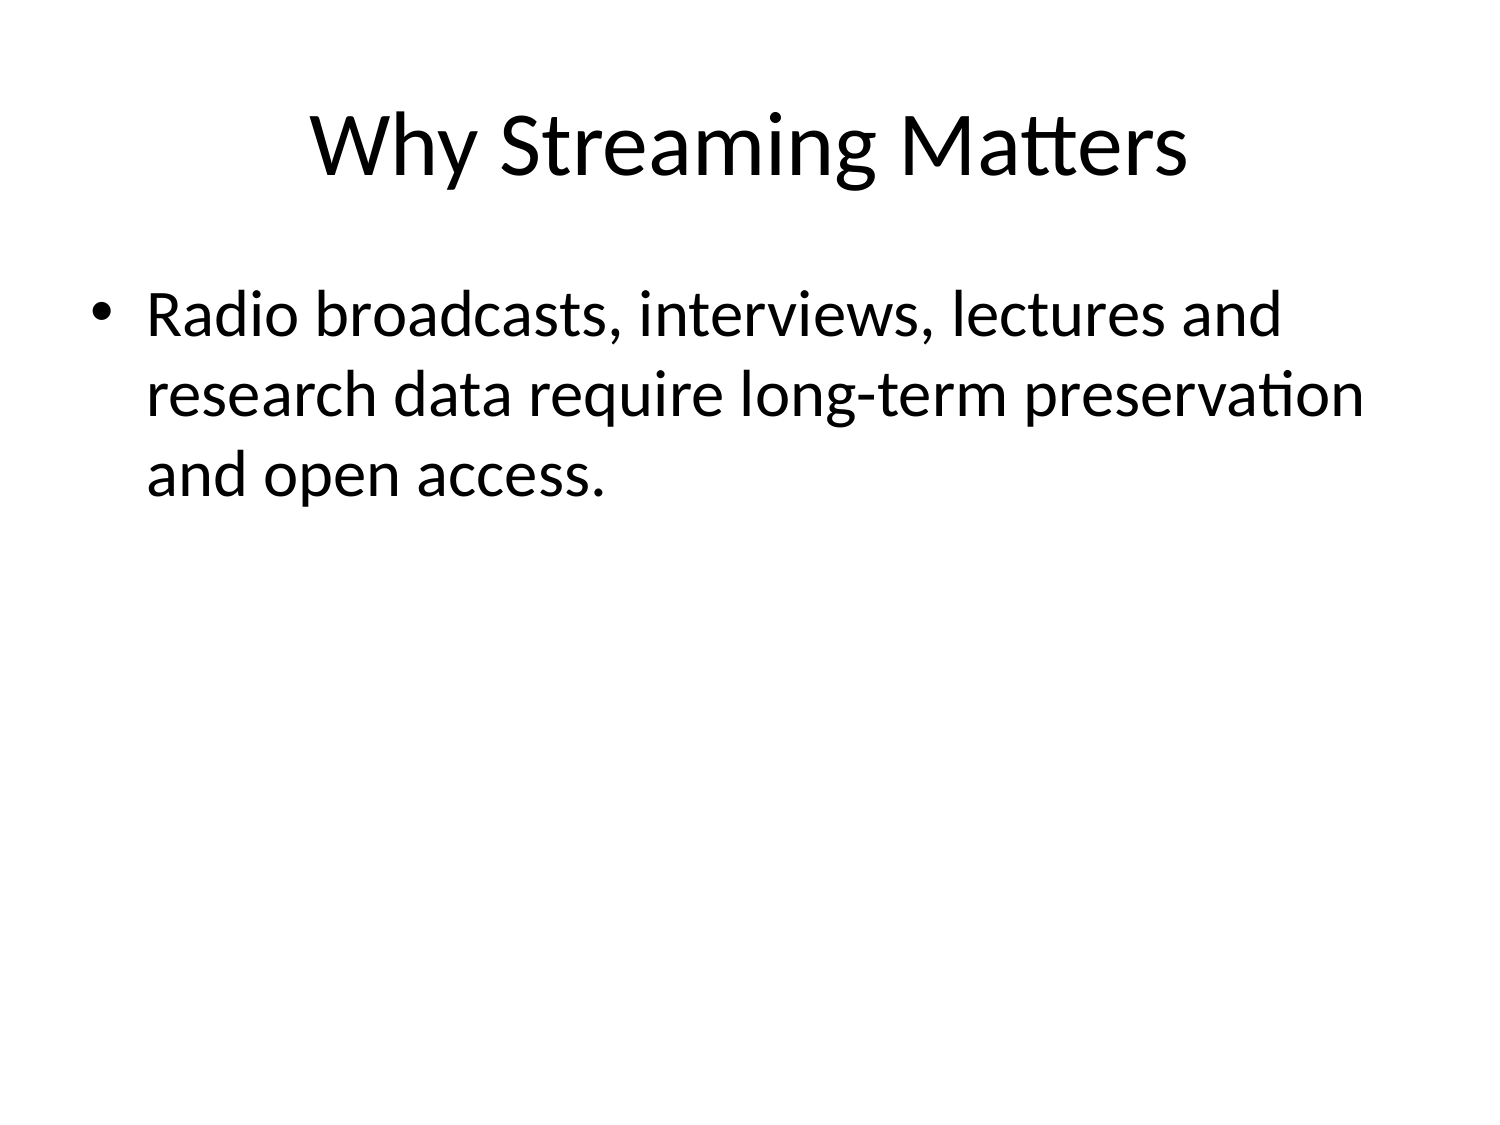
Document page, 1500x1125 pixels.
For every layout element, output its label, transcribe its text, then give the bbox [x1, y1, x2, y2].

list Radio broadcasts, interviews, lectures and research data require long-term preservation and open access. [75, 262, 1425, 1005]
title Why Streaming Matters [75, 45, 1425, 233]
